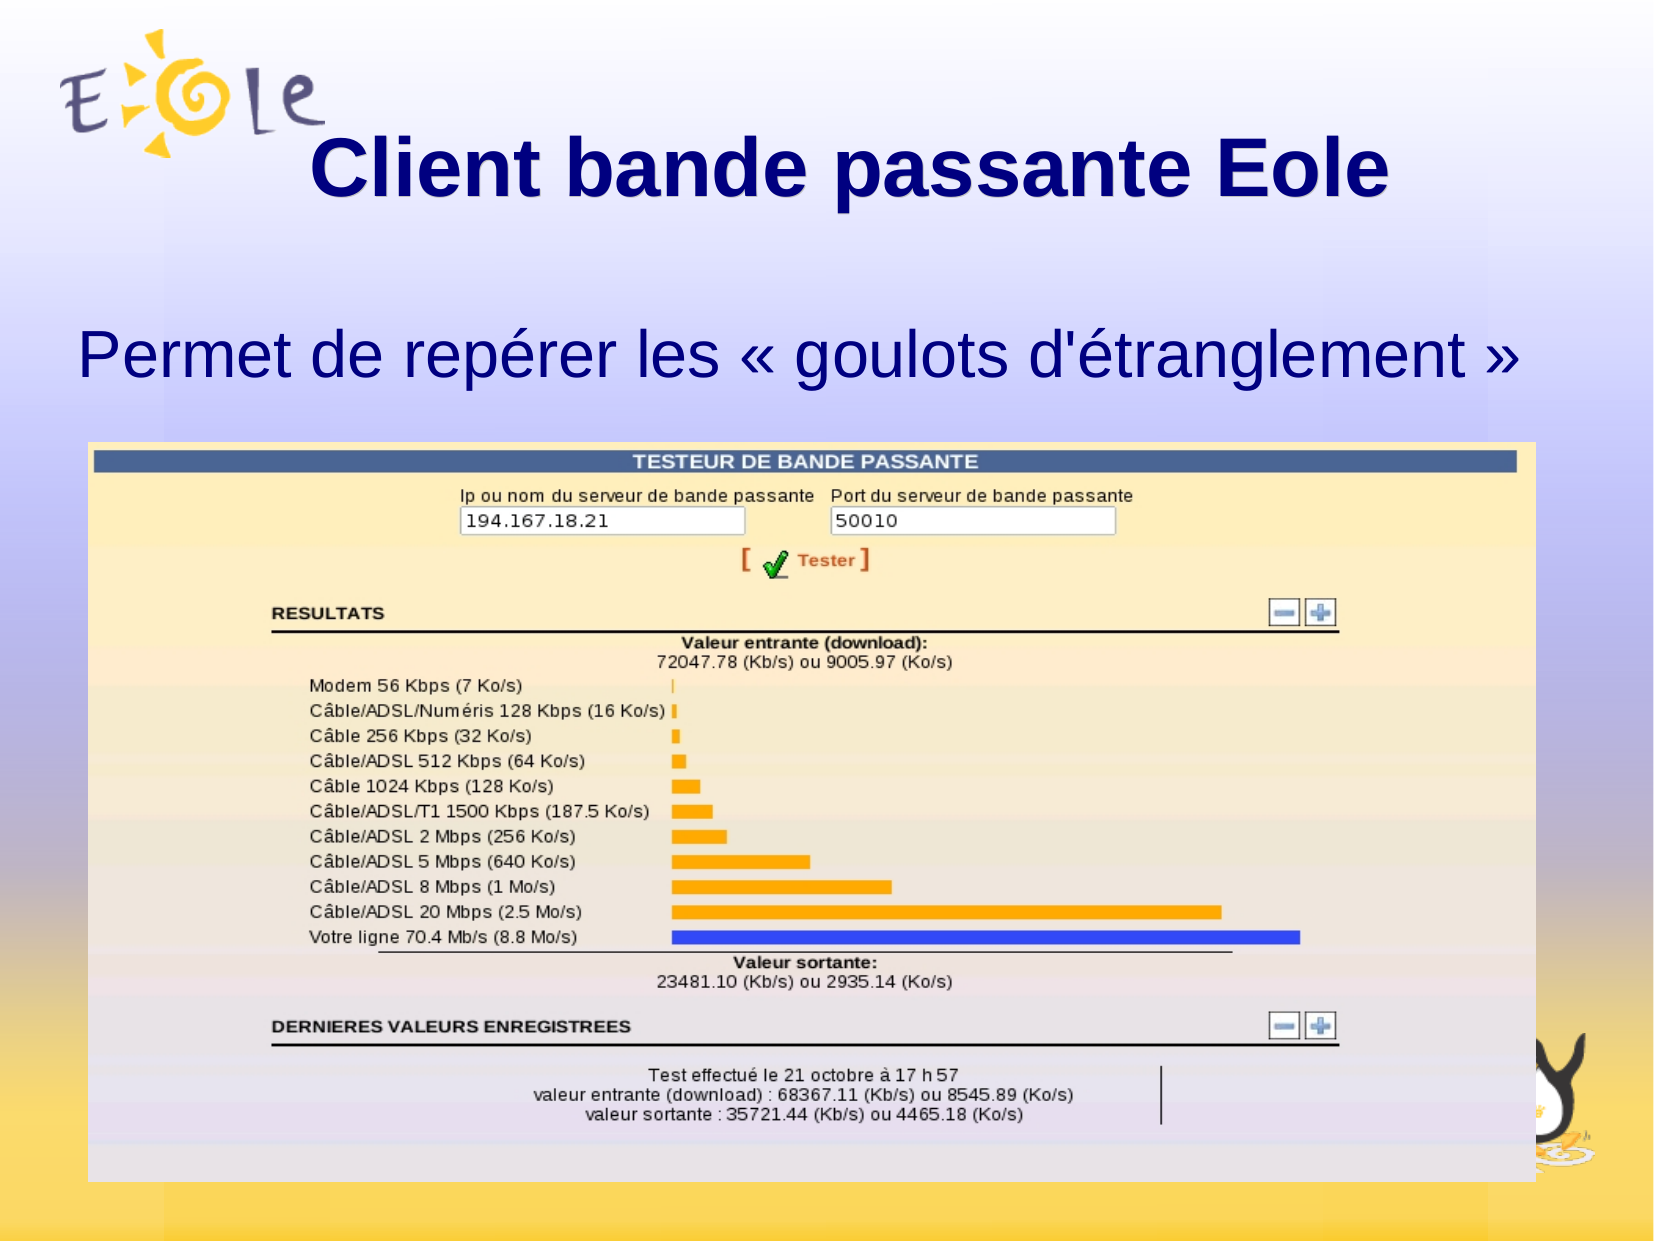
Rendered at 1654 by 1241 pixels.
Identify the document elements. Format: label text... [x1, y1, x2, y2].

title [88, 59, 1577, 252]
text_box Permet de repérer les « goulots d'étranglement » [59, 295, 1571, 414]
text_box Client bande passante Eole [295, 114, 1506, 237]
picture [0, 0, 1654, 1241]
subtitle [82, 414, 1571, 1102]
